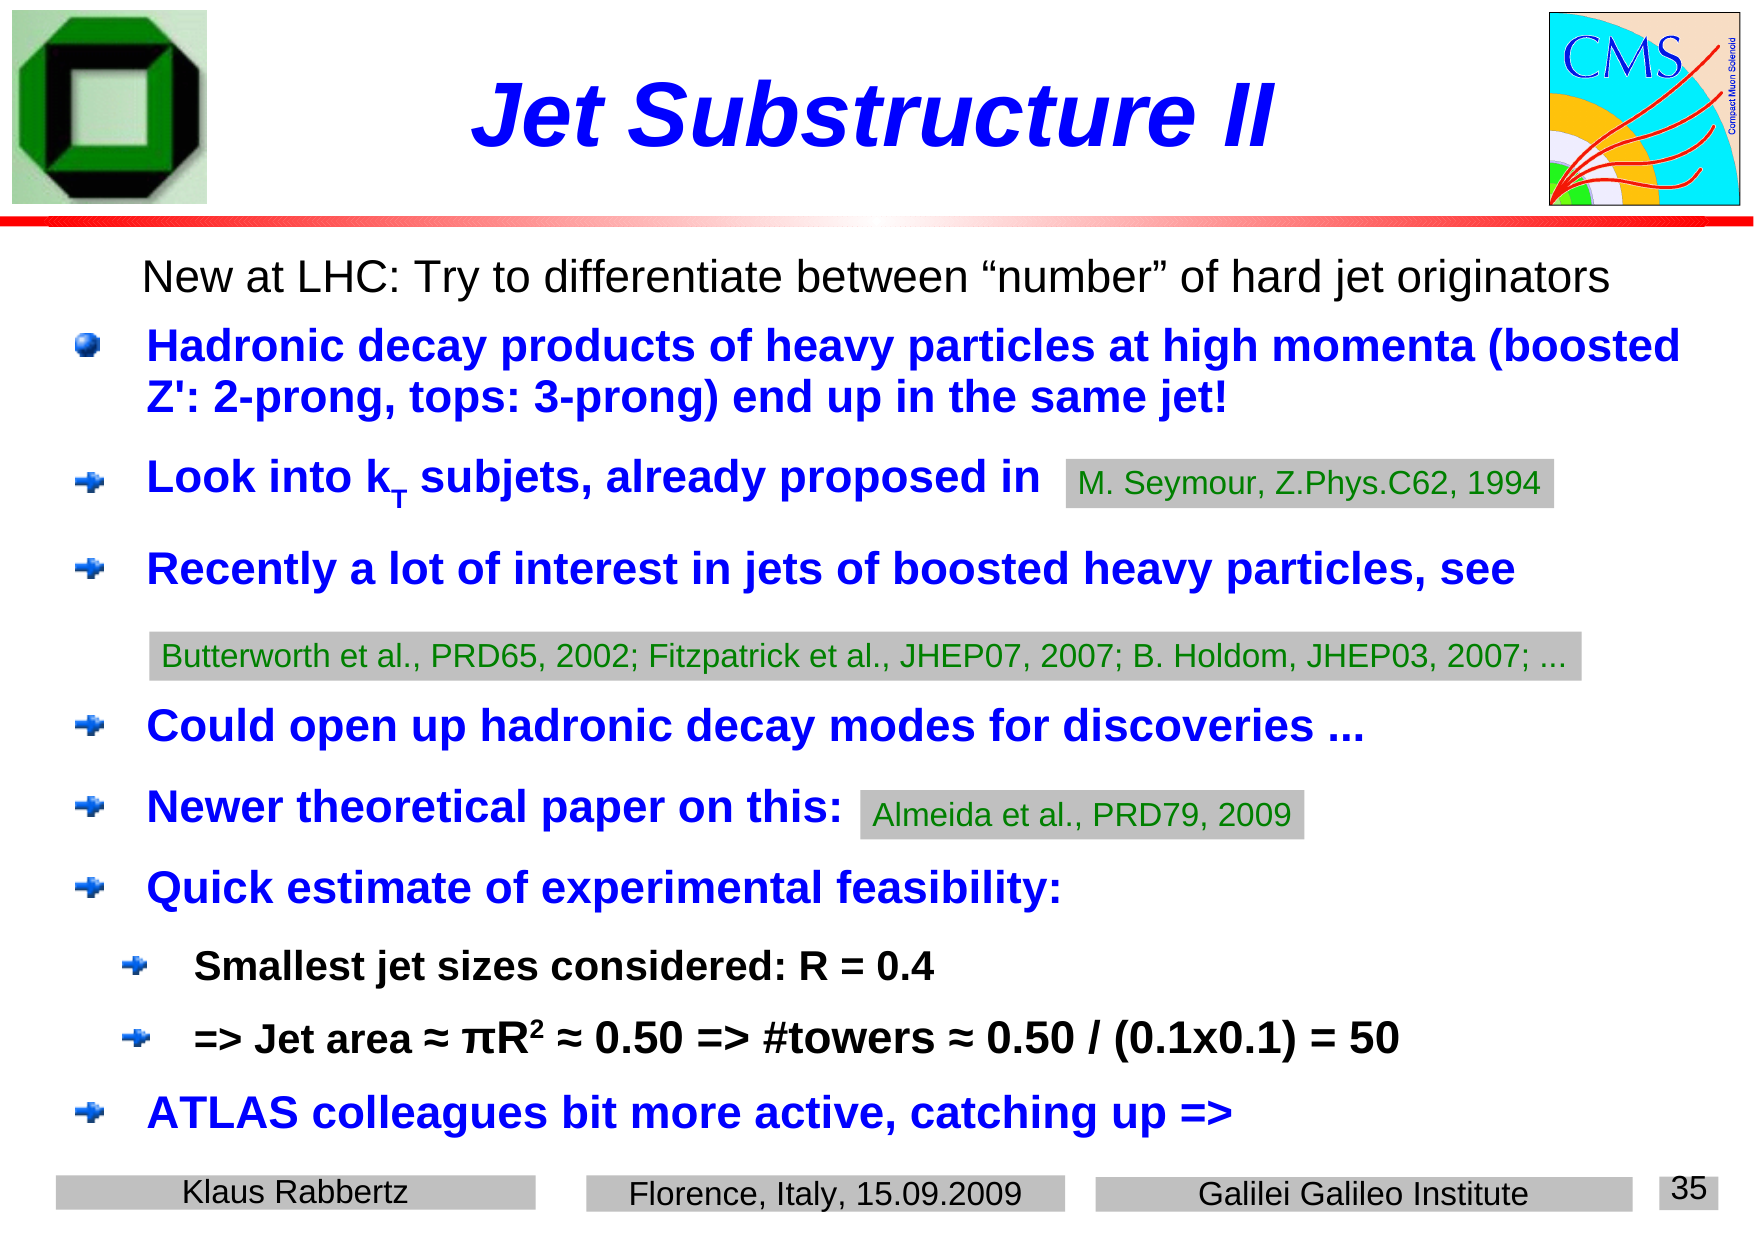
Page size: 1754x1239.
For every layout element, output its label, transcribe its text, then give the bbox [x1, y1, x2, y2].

text_box Butterworth et al., PRD65, 2002; Fitzpatrick et al., JHEP07, 2007; B. Holdom, JHEP03, 2007; ... [149, 631, 1582, 681]
text_box Almeida et al., PRD79, 2009 [860, 790, 1305, 840]
text_box M. Seymour, Z.Phys.C62, 1994 [1065, 458, 1554, 509]
picture [1548, 11, 1741, 206]
list Hadronic decay products of heavy particles at high momenta (boosted Z': 2-prong, tops: 3-prong) end up in the same jet! Look into kT subjets, already proposed in Recently a lot of interest in jets of boosted heavy particles, see Could open up hadronic decay modes for discoveries ... Newer theoretical paper on this: Quick estimate of experimental feasibility: Smallest jet sizes considered: R = 0.4 => Jet area ≈ πR2 ≈ 0.50 => #towers ≈ 0.50 / (0.1x0.1) = 50 ATLAS colleagues bit more active, catching up => [63, 319, 1688, 1156]
picture [12, 10, 207, 204]
text_box New at LHC: Try to differentiate between “number” of hard jet originators [129, 244, 1624, 308]
title Jet Substructure II [220, 27, 1525, 202]
